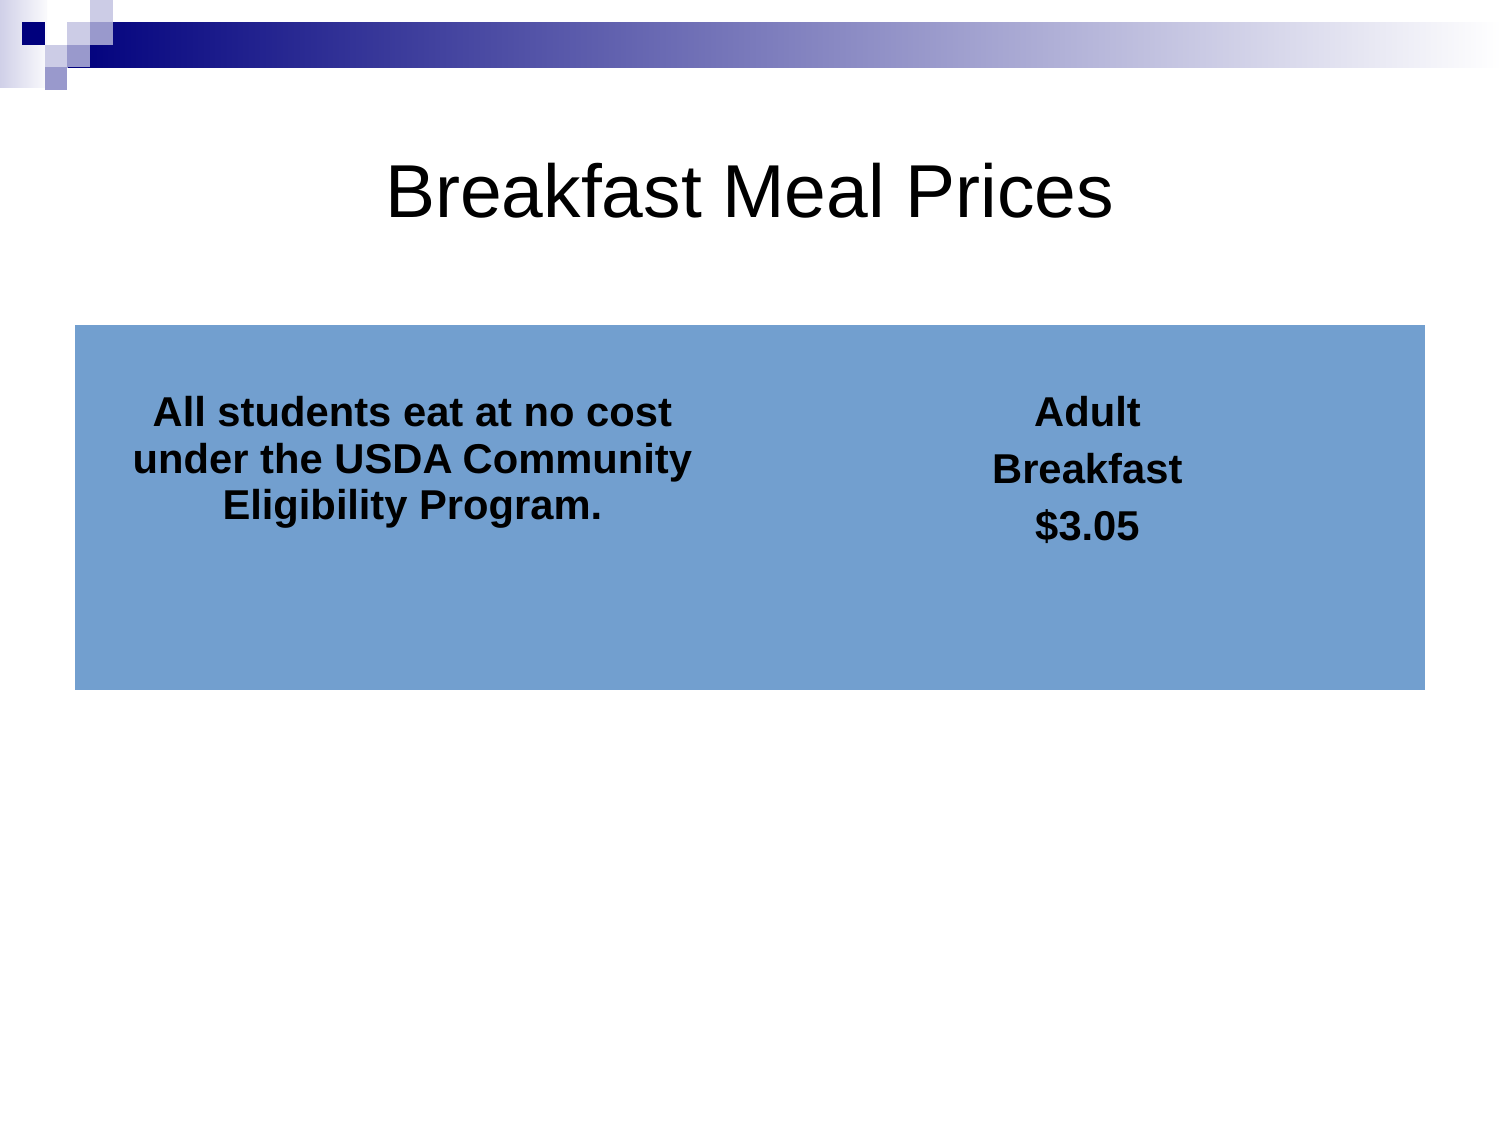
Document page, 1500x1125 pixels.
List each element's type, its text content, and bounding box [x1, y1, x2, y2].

title Breakfast Meal Prices [75, 75, 1426, 300]
table_header Adult Breakfast $3.05 [750, 325, 1425, 690]
table_header All students eat at no cost under the USDA Community Eligibility Program. [75, 325, 750, 690]
